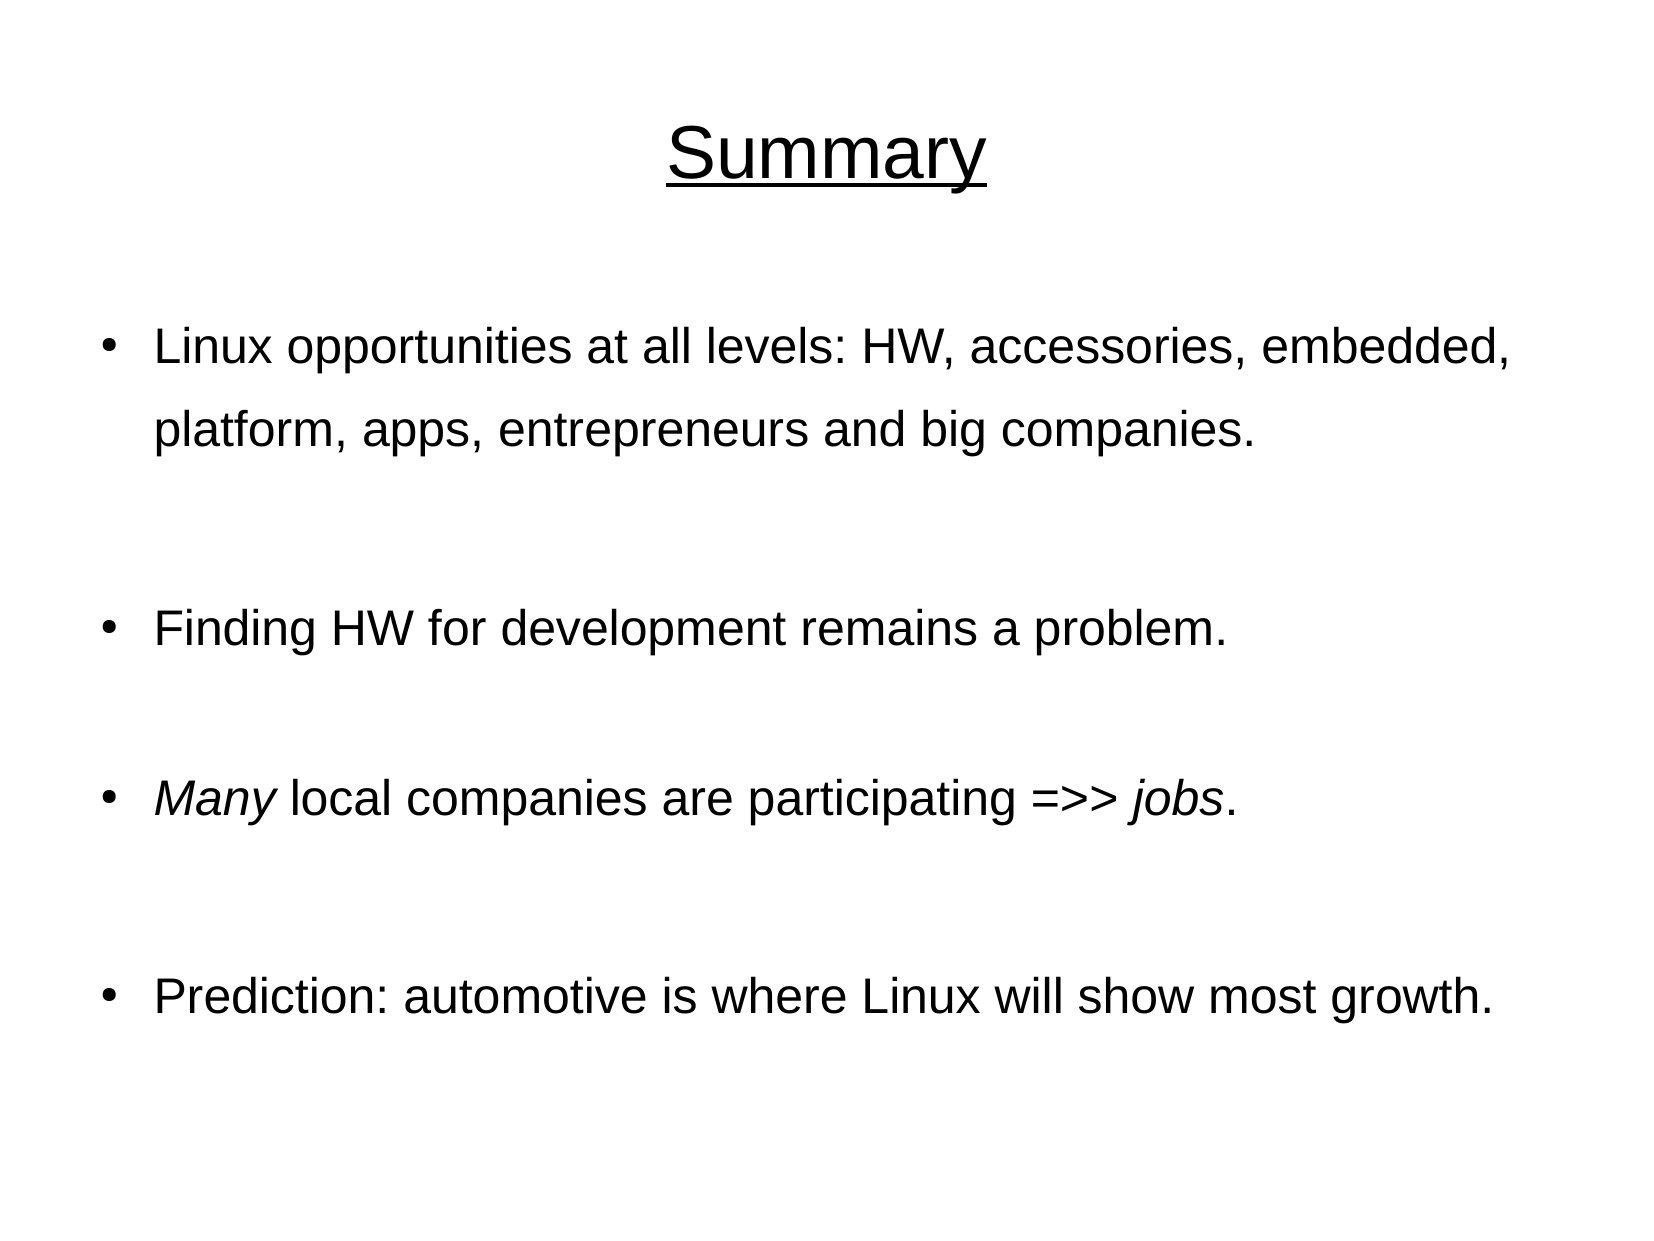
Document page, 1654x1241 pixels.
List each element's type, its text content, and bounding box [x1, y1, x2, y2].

list Linux opportunities at all levels: HW, accessories, embedded, platform, apps, entrepreneurs and big companies. Finding HW for development remains a problem. Many local companies are participating =>> jobs. Prediction: automotive is where Linux will show most growth. [82, 290, 1571, 1109]
title Summary [82, 49, 1571, 257]
